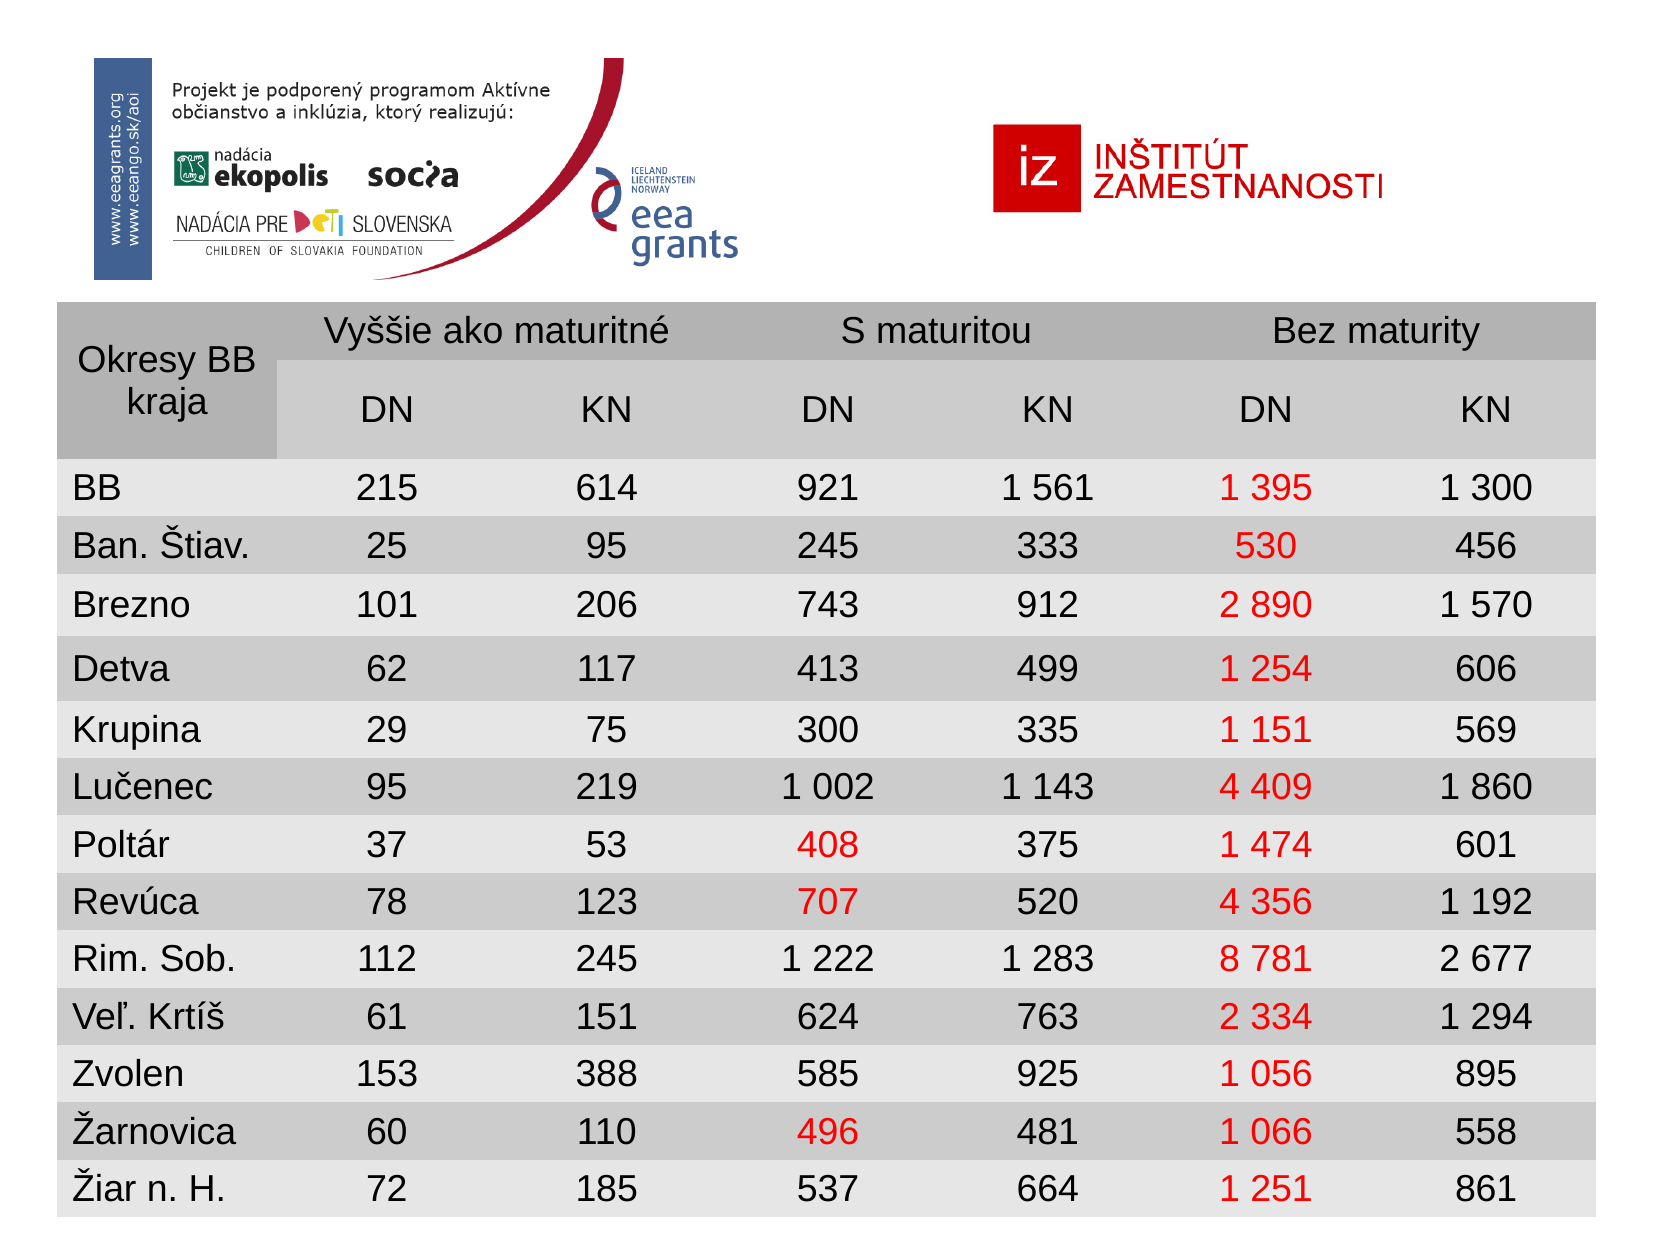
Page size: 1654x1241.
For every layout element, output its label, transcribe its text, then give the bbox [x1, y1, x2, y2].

table_cell 206 [497, 574, 717, 636]
picture [944, 47, 1430, 285]
table_cell 95 [277, 758, 497, 815]
table_cell 72 [277, 1160, 497, 1217]
table_cell 117 [497, 636, 717, 701]
table_cell 912 [940, 574, 1156, 636]
table_cell Krupina [57, 701, 277, 758]
table_cell 895 [1376, 1045, 1596, 1102]
table_cell KN [1376, 360, 1596, 459]
table_cell KN [497, 360, 717, 459]
table_cell 53 [497, 815, 717, 873]
table_cell 585 [717, 1045, 940, 1102]
table_cell 110 [497, 1102, 717, 1160]
table_cell 8 781 [1156, 930, 1376, 988]
table_cell Revúca [57, 873, 277, 930]
table_cell Ban. Štiav. [57, 516, 277, 574]
table_cell 1 143 [940, 758, 1156, 815]
table_cell 219 [497, 758, 717, 815]
table_cell 375 [940, 815, 1156, 873]
table_cell 624 [717, 988, 940, 1045]
table_cell 2 890 [1156, 574, 1376, 636]
table_cell 60 [277, 1102, 497, 1160]
table_cell 1 066 [1156, 1102, 1376, 1160]
table_cell 496 [717, 1102, 940, 1160]
table_cell 1 294 [1376, 988, 1596, 1045]
table_cell 112 [277, 930, 497, 988]
table_cell 1 222 [717, 930, 940, 988]
table_cell 614 [497, 459, 717, 516]
table_cell 1 056 [1156, 1045, 1376, 1102]
table_cell 558 [1376, 1102, 1596, 1160]
table_cell Veľ. Krtíš [57, 988, 277, 1045]
table_cell 1 474 [1156, 815, 1376, 873]
table_header Vyššie ako maturitné [277, 302, 717, 360]
table_cell 62 [277, 636, 497, 701]
table_cell 1 254 [1156, 636, 1376, 701]
table_cell 921 [717, 459, 940, 516]
table_cell 763 [940, 988, 1156, 1045]
table_cell 25 [277, 516, 497, 574]
table_cell 61 [277, 988, 497, 1045]
table_cell 1 192 [1376, 873, 1596, 930]
table_cell 664 [940, 1160, 1156, 1217]
table_cell Rim. Sob. [57, 930, 277, 988]
table_cell 78 [277, 873, 497, 930]
table_cell 151 [497, 988, 717, 1045]
table_header Bez maturity [1156, 302, 1596, 360]
table_cell 601 [1376, 815, 1596, 873]
table_cell BB [57, 459, 277, 516]
table_cell 95 [497, 516, 717, 574]
table_cell 335 [940, 701, 1156, 758]
table_cell 861 [1376, 1160, 1596, 1217]
table_cell 4 356 [1156, 873, 1376, 930]
table_cell 537 [717, 1160, 940, 1217]
table_cell 245 [497, 930, 717, 988]
table_cell 1 283 [940, 930, 1156, 988]
table_cell 1 151 [1156, 701, 1376, 758]
table_cell Brezno [57, 574, 277, 636]
table_cell 1 002 [717, 758, 940, 815]
table_cell 333 [940, 516, 1156, 574]
table_cell 481 [940, 1102, 1156, 1160]
table_cell 530 [1156, 516, 1376, 574]
table_cell 520 [940, 873, 1156, 930]
table_cell 101 [277, 574, 497, 636]
table_header S maturitou [717, 302, 1156, 360]
table_cell Detva [57, 636, 277, 701]
table_cell 1 395 [1156, 459, 1376, 516]
table_cell 606 [1376, 636, 1596, 701]
table_cell 75 [497, 701, 717, 758]
table_cell DN [717, 360, 940, 459]
table_cell 29 [277, 701, 497, 758]
table_cell Zvolen [57, 1045, 277, 1102]
table_cell 743 [717, 574, 940, 636]
table_cell 4 409 [1156, 758, 1376, 815]
table_cell 707 [717, 873, 940, 930]
table_cell 413 [717, 636, 940, 701]
table_cell 408 [717, 815, 940, 873]
table_cell KN [940, 360, 1156, 459]
table_cell DN [277, 360, 497, 459]
table_cell DN [1156, 360, 1376, 459]
table_cell 1 300 [1376, 459, 1596, 516]
table_cell 245 [717, 516, 940, 574]
table_cell 185 [497, 1160, 717, 1217]
table_cell 1 561 [940, 459, 1156, 516]
table_cell 569 [1376, 701, 1596, 758]
table_cell 1 570 [1376, 574, 1596, 636]
table_cell 1 251 [1156, 1160, 1376, 1217]
table_cell 123 [497, 873, 717, 930]
table_cell 388 [497, 1045, 717, 1102]
table_cell 456 [1376, 516, 1596, 574]
table_cell 37 [277, 815, 497, 873]
table_cell 2 677 [1376, 930, 1596, 988]
table_cell 215 [277, 459, 497, 516]
table_cell Žiar n. H. [57, 1160, 277, 1217]
table_cell 2 334 [1156, 988, 1376, 1045]
table_cell 925 [940, 1045, 1156, 1102]
table_cell 153 [277, 1045, 497, 1102]
table_cell Žarnovica [57, 1102, 277, 1160]
table_cell Poltár [57, 815, 277, 873]
table_cell 1 860 [1376, 758, 1596, 815]
table_cell Lučenec [57, 758, 277, 815]
table_cell 300 [717, 701, 940, 758]
table_cell 499 [940, 636, 1156, 701]
table_header Okresy BB kraja [57, 302, 277, 459]
picture [94, 58, 756, 280]
